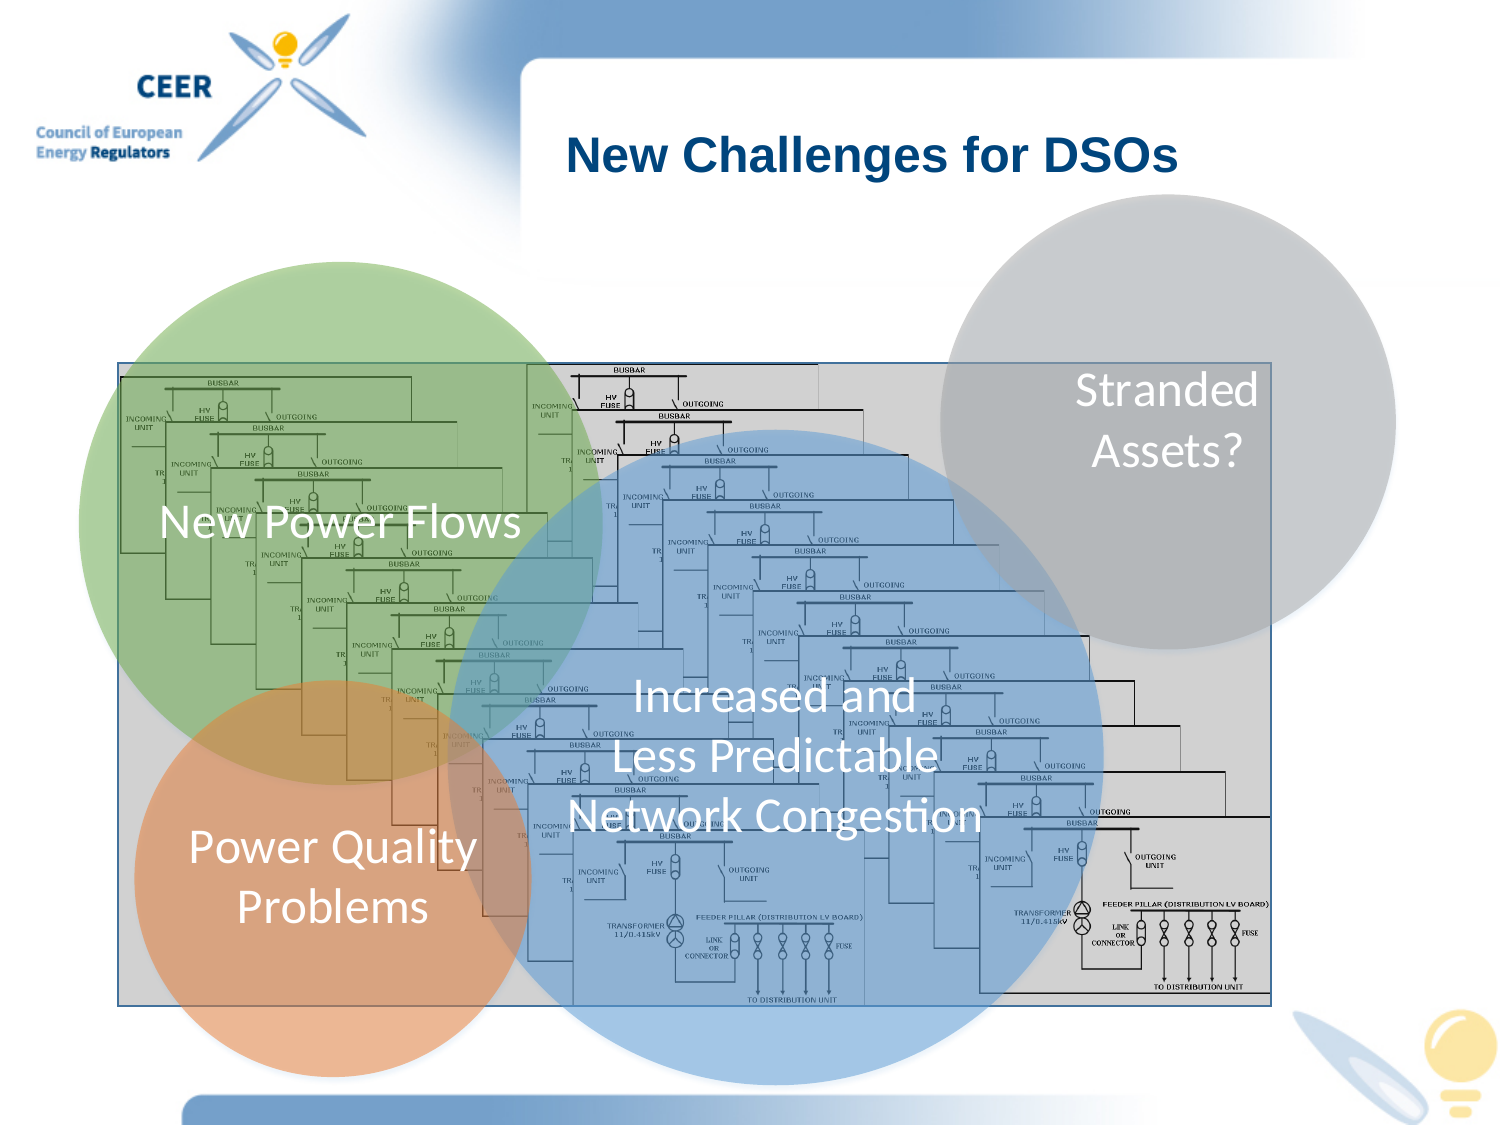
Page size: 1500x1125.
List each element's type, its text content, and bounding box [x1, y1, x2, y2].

title New Challenges for DSOs [550, 72, 1426, 233]
text_box [1112, 661, 1271, 1006]
text_box [118, 796, 126, 1006]
text_box [610, 363, 932, 425]
picture [70, 189, 1404, 1097]
